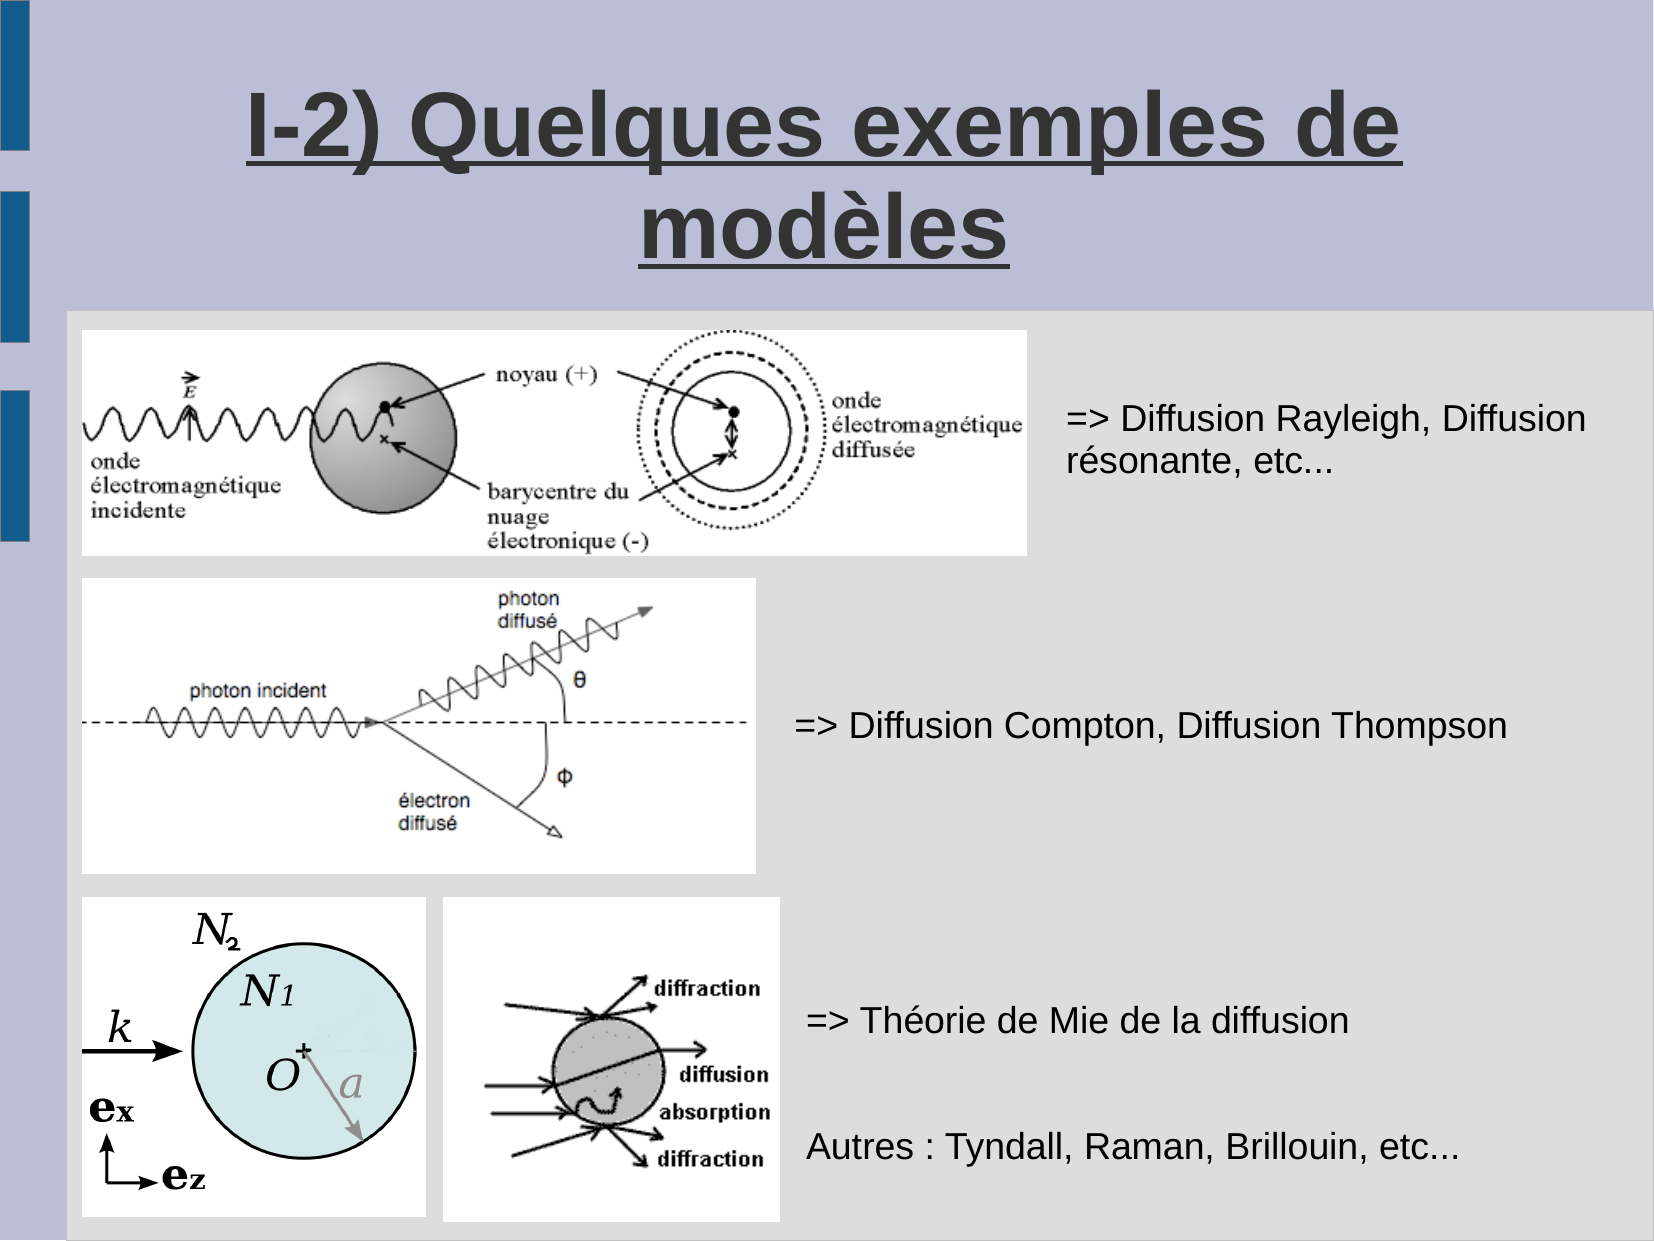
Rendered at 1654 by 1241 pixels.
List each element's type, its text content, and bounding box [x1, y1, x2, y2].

picture [82, 897, 426, 1217]
picture [82, 330, 1027, 556]
title I-2) Quelques exemples de modèles [118, 67, 1531, 284]
picture [443, 897, 780, 1222]
text_box => Théorie de Mie de la diffusion Autres : Tyndall, Raman, Brillouin, etc... [791, 992, 1654, 1241]
text_box => Diffusion Compton, Diffusion Thompson [779, 696, 1619, 825]
text_box => Diffusion Rayleigh, Diffusion résonante, etc... [1051, 389, 1607, 574]
picture [82, 578, 756, 875]
